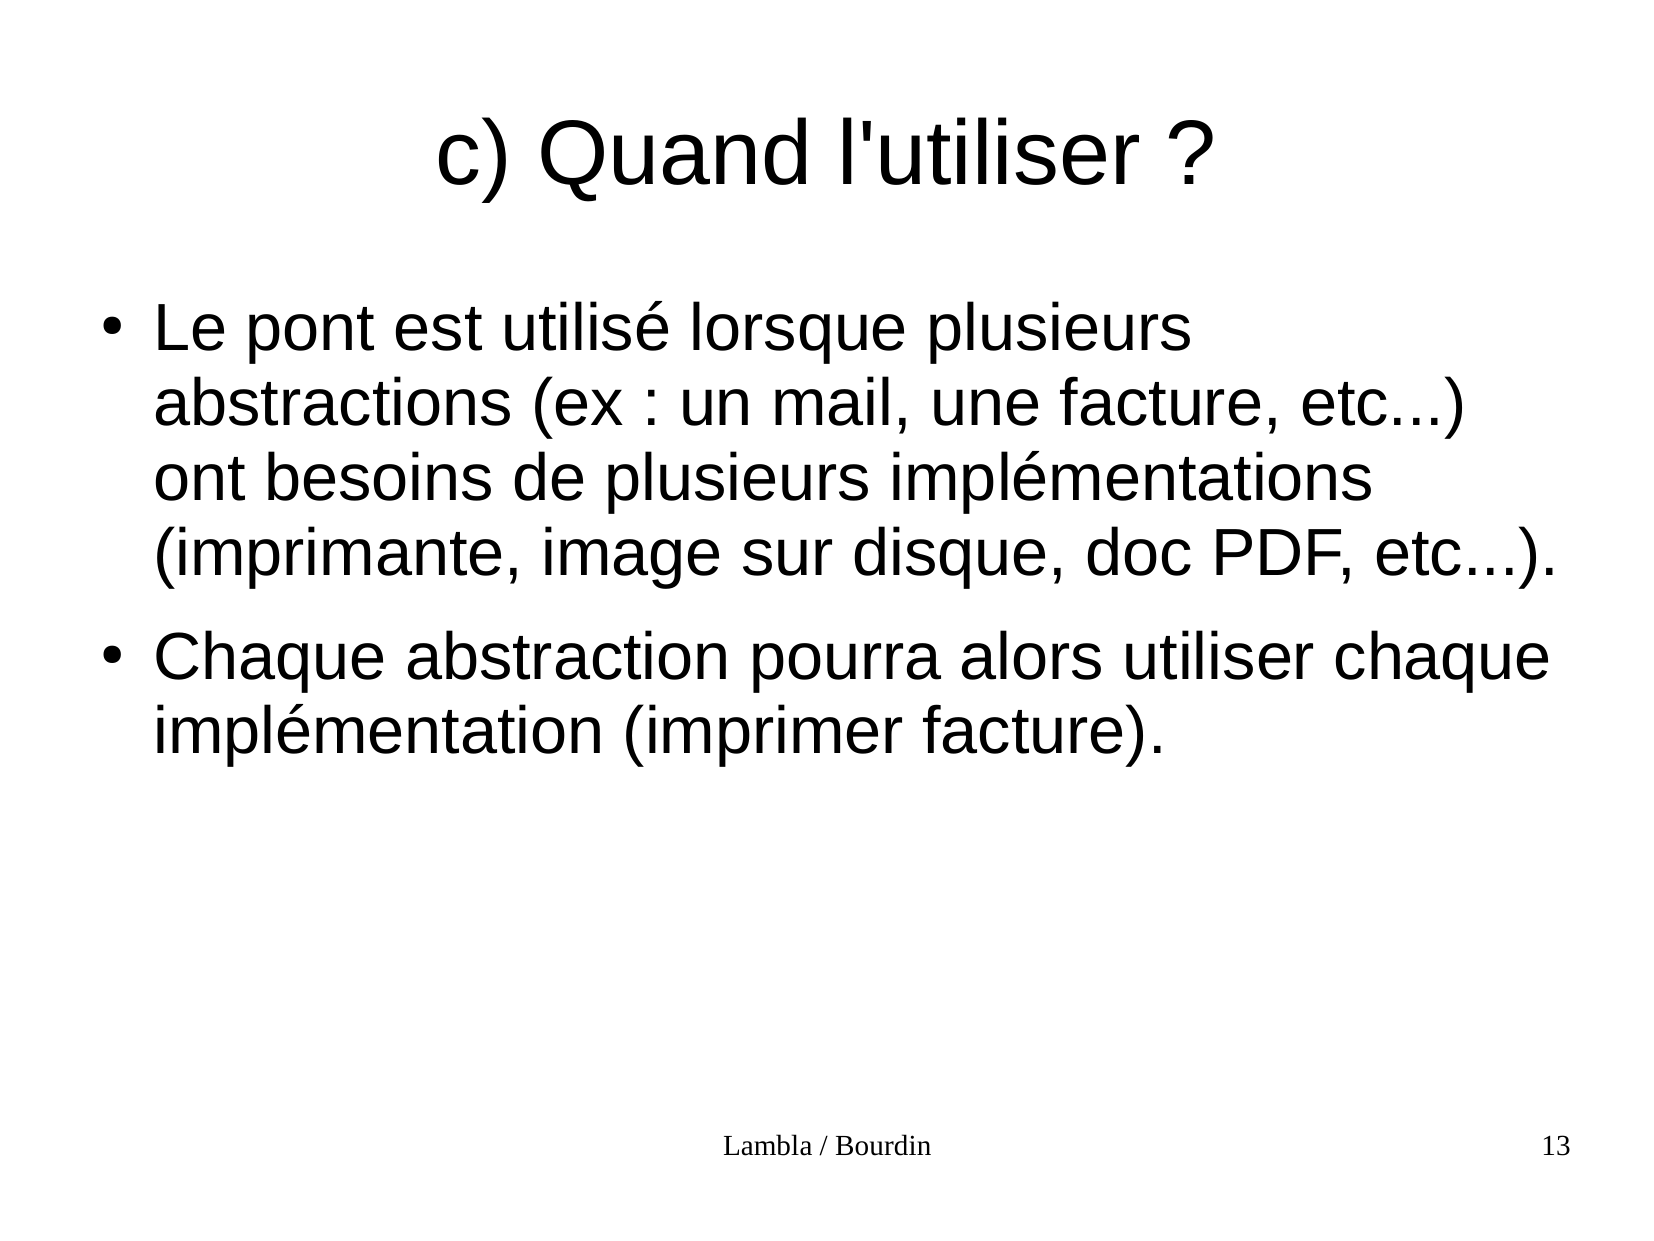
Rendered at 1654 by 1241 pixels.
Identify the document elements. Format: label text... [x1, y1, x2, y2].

title c) Quand l'utiliser ? [82, 49, 1571, 257]
list Le pont est utilisé lorsque plusieurs abstractions (ex : un mail, une facture, etc...) ont besoins de plusieurs implémentations (imprimante, image sur disque, doc PDF, etc...). Chaque abstraction pourra alors utiliser chaque implémentation (imprimer facture). [82, 290, 1571, 1109]
